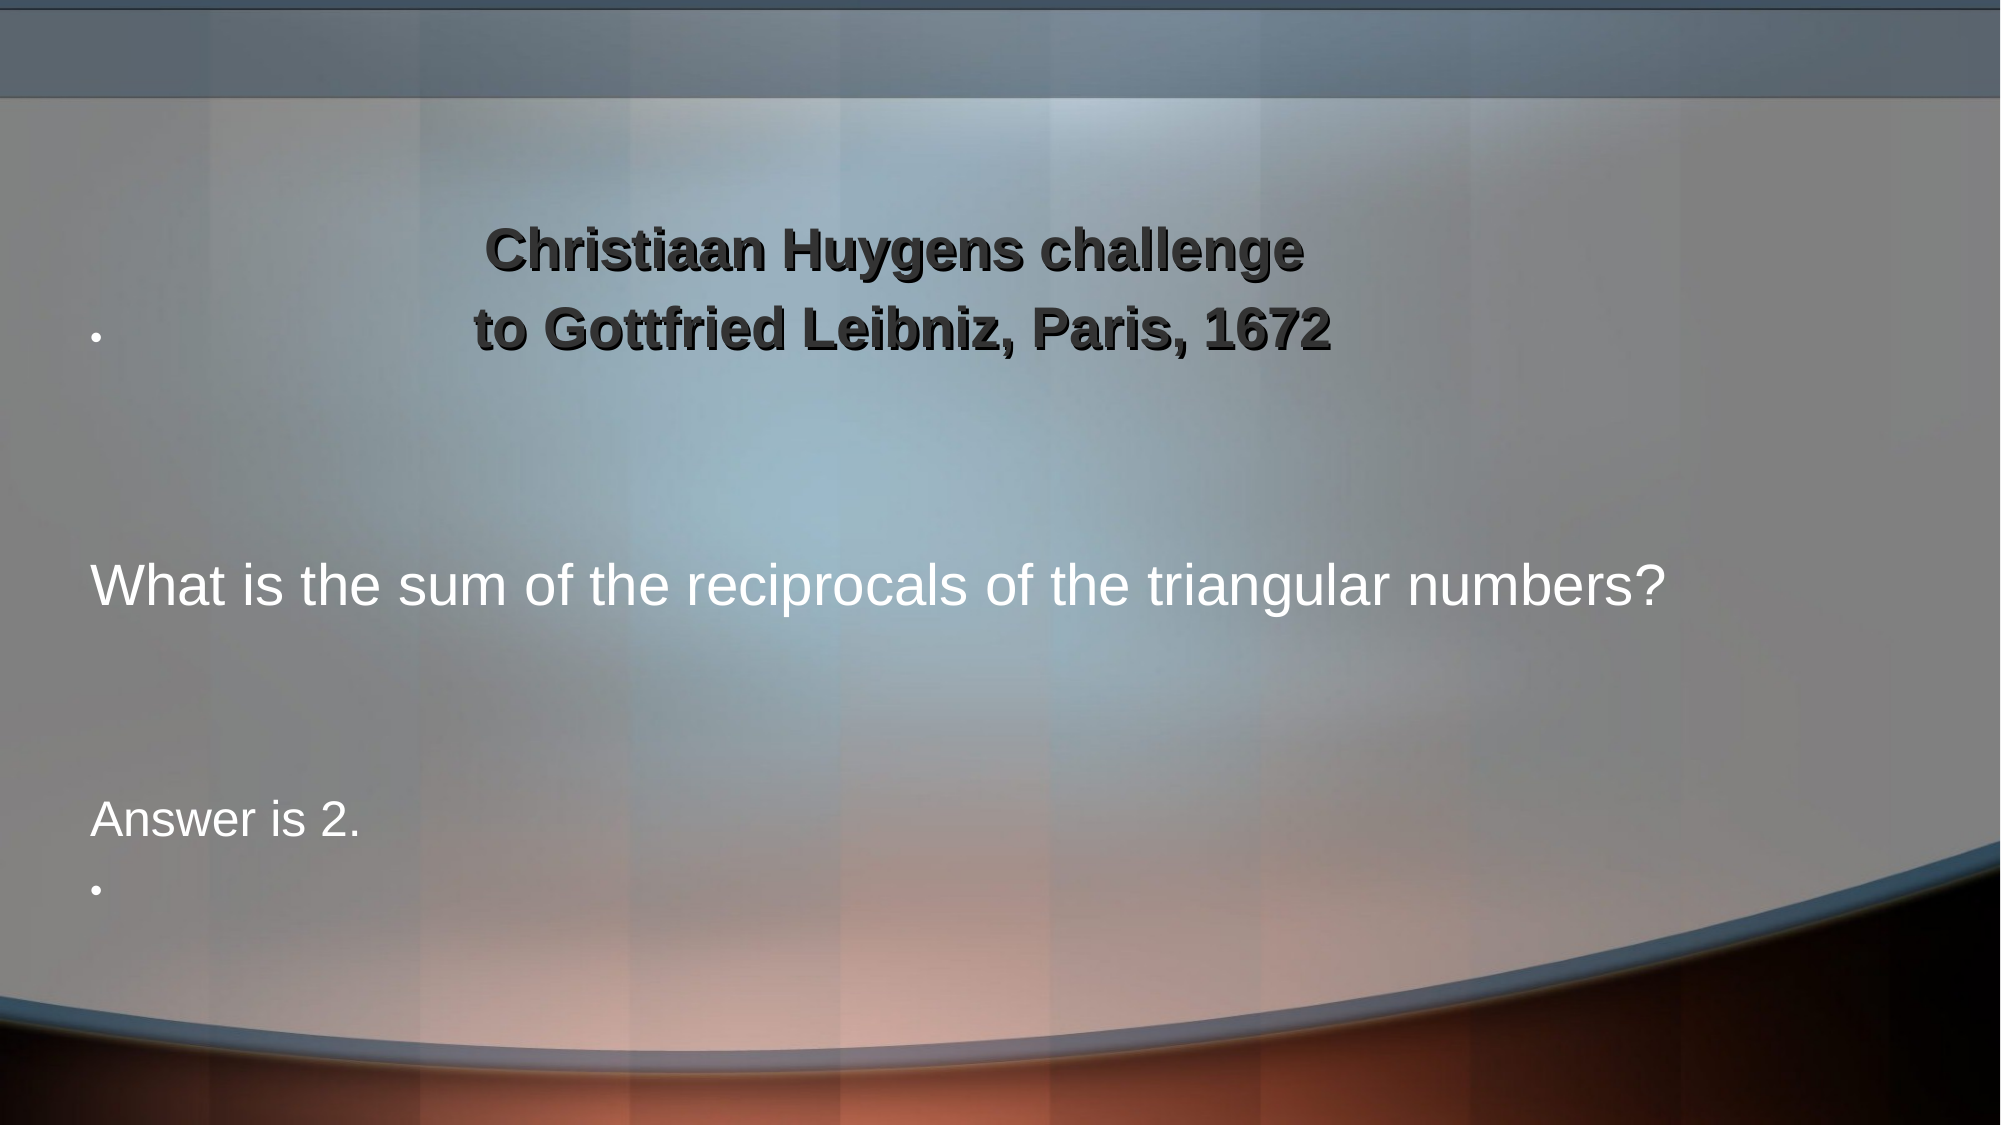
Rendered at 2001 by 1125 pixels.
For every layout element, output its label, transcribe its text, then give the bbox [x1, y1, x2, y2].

title Christiaan Huygens challenge to Gottfried Leibniz, Paris, 1672 [75, 114, 1732, 299]
list What is the sum of the reciprocals of the triangular numbers? Answer is 2. [75, 299, 1732, 920]
